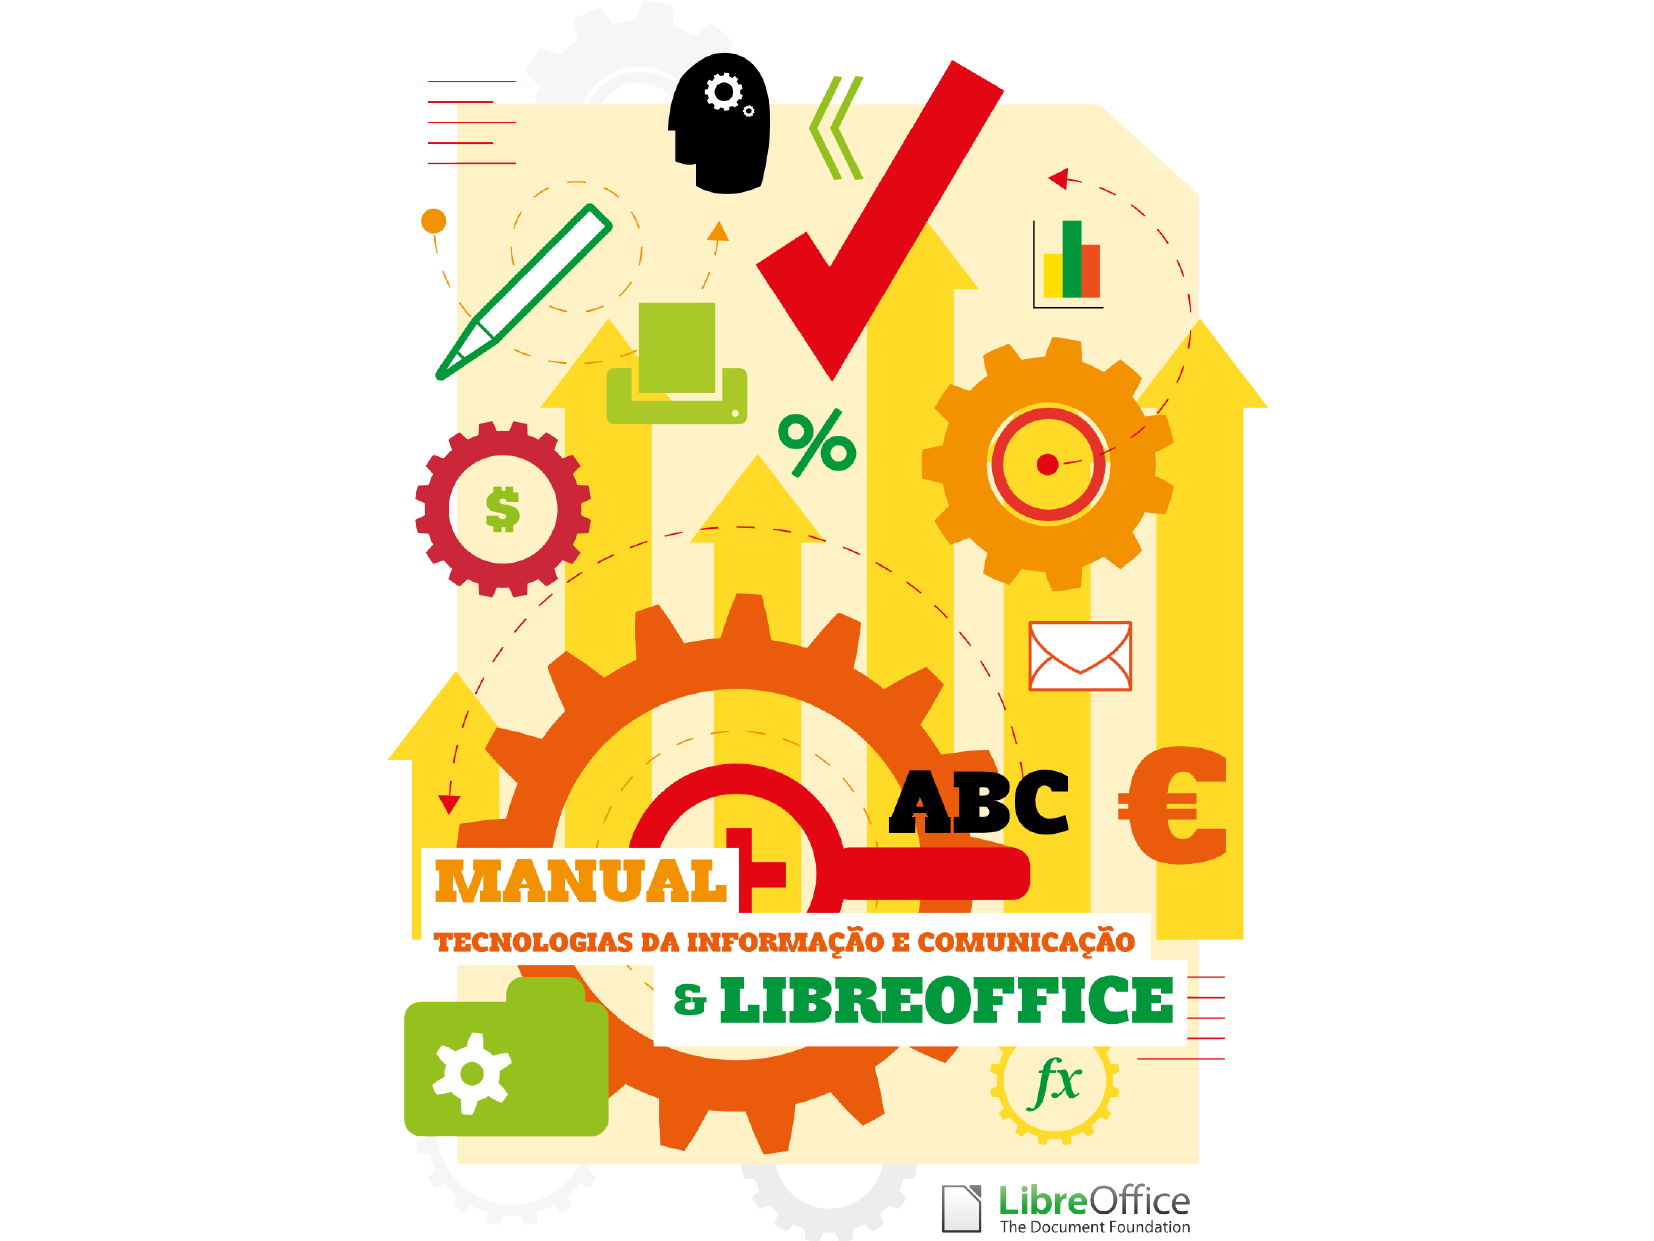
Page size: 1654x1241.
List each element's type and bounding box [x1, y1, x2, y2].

picture [387, 1, 1268, 1241]
